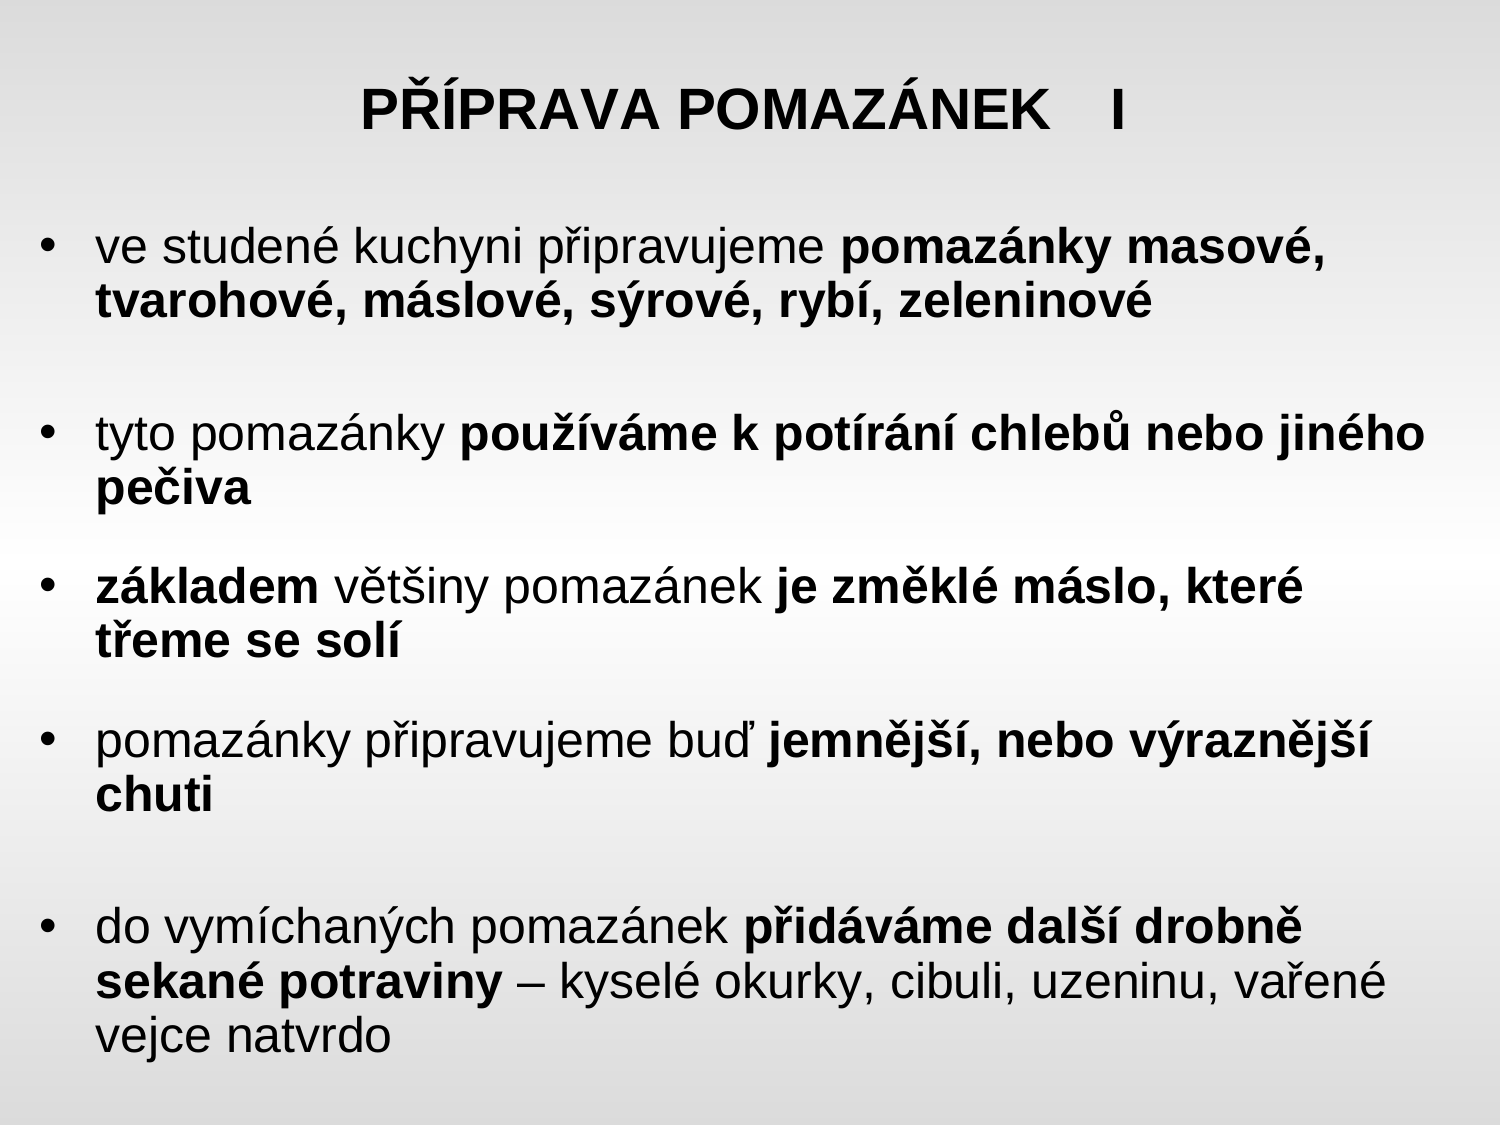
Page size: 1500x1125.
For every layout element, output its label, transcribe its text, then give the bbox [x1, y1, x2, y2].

title PŘÍPRAVA POMAZÁNEK I [62, 49, 1426, 163]
list ve studené kuchyni připravujeme pomazánky masové, tvarohové, máslové, sýrové, rybí, zeleninové tyto pomazánky používáme k potírání chlebů nebo jiného pečiva základem většiny pomazánek je změklé máslo, které třeme se solí pomazánky připravujeme buď jemnější, nebo výraznější chuti do vymíchaných pomazánek přidáváme další drobně sekané potraviny – kyselé okurky, cibuli, uzeninu, vařené vejce natvrdo [24, 212, 1450, 1101]
